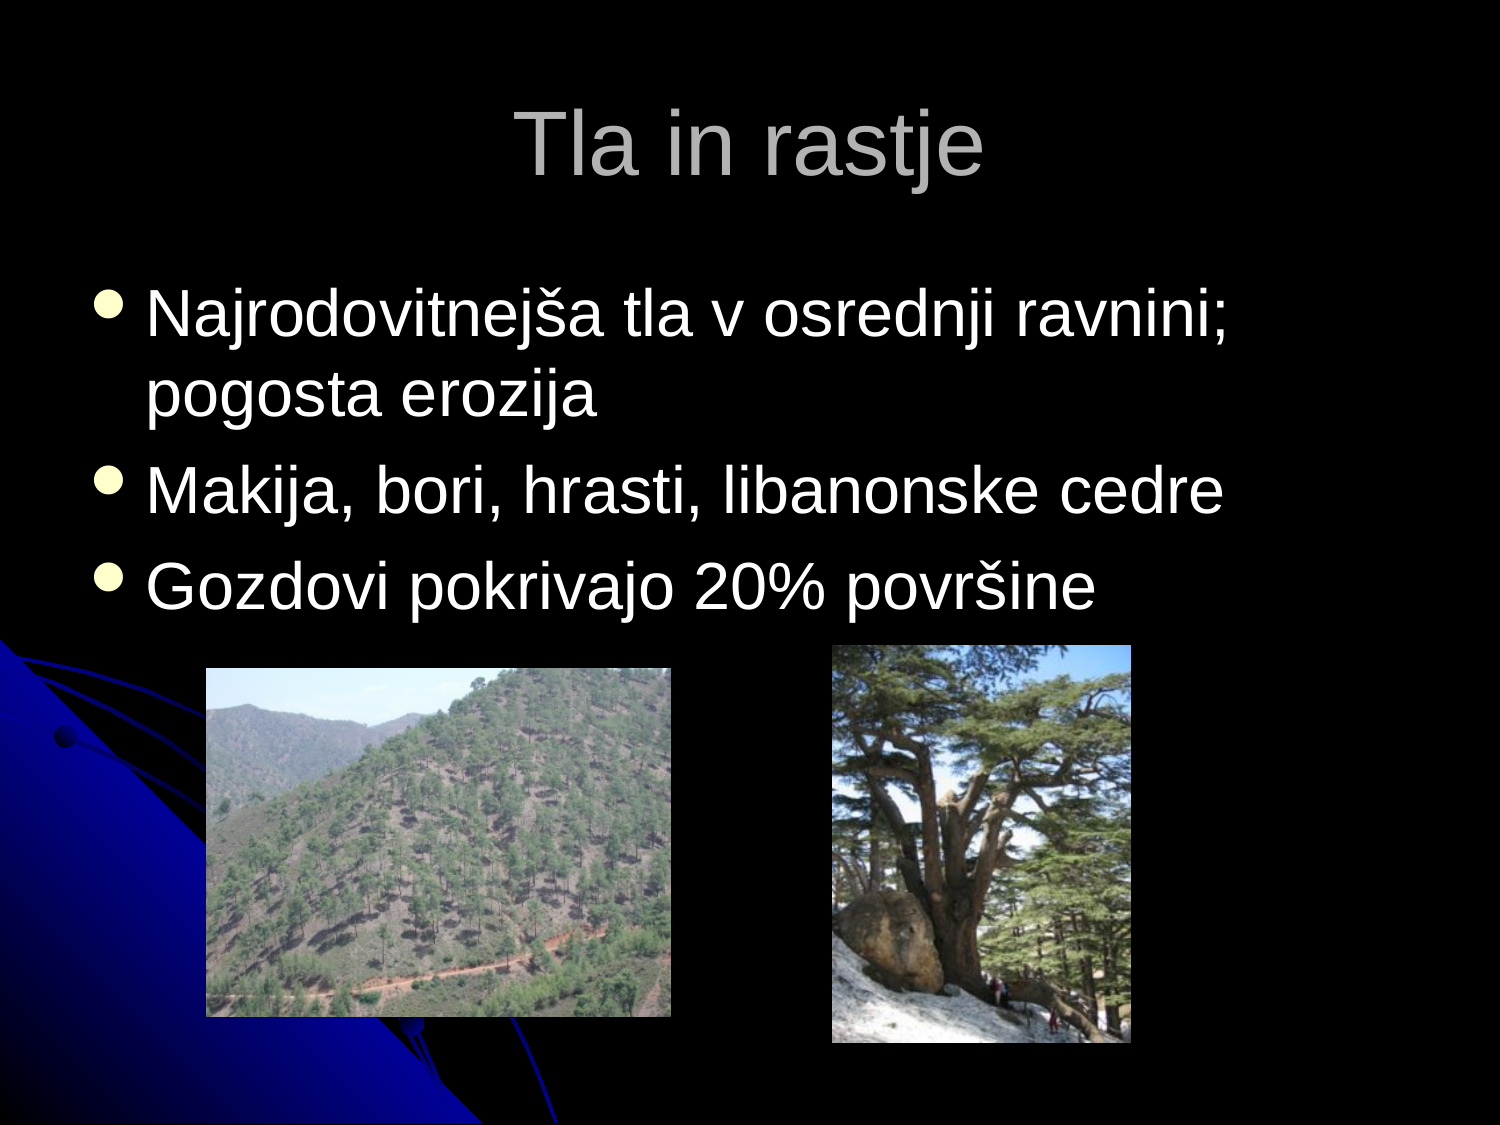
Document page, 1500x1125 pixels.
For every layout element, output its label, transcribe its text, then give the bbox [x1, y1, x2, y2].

title Tla in rastje [75, 37, 1425, 241]
list Najrodovitnejša tla v osrednji ravnini; pogosta erozija Makija, bori, hrasti, libanonske cedre Gozdovi pokrivajo 20% površine [75, 262, 1425, 916]
picture [206, 668, 671, 1017]
picture [832, 645, 1131, 1043]
